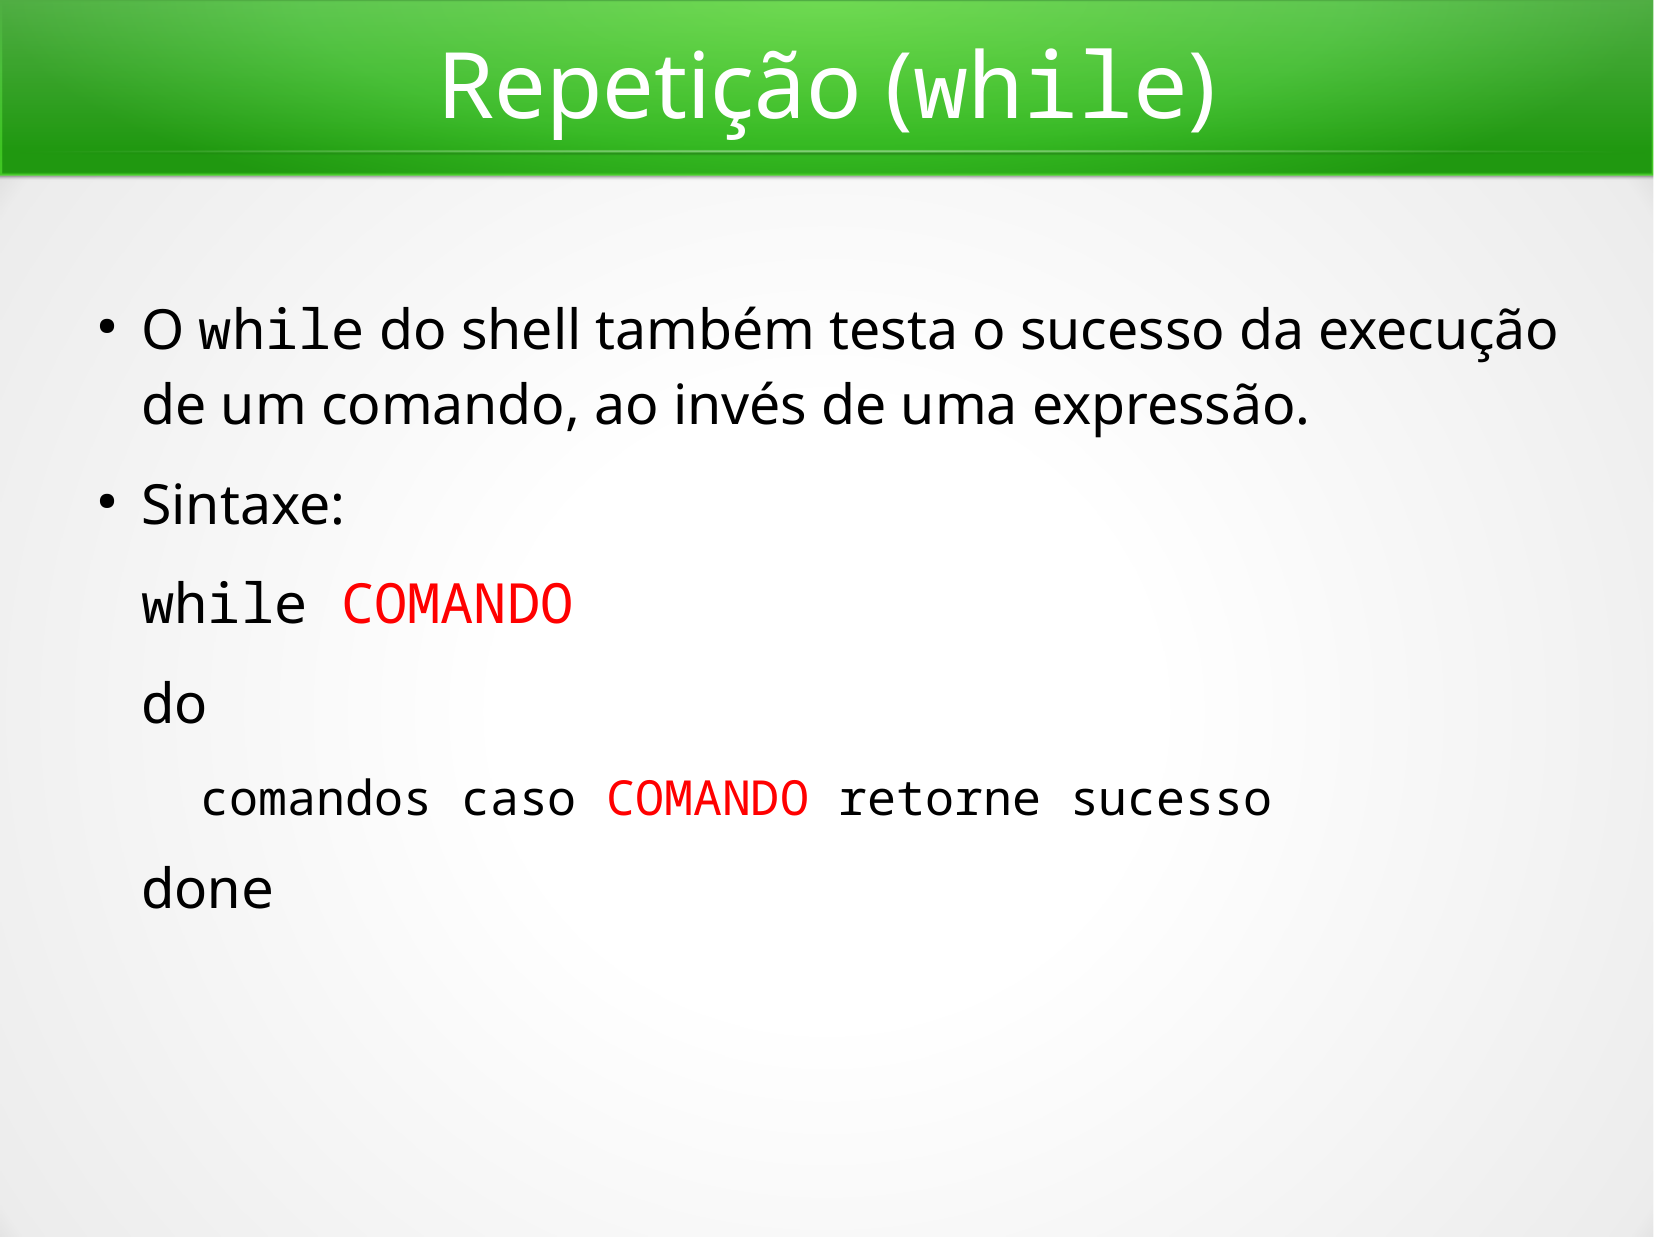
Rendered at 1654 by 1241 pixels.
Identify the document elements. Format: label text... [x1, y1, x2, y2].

picture [0, 0, 1654, 1237]
title Repetição (while) [82, 11, 1571, 154]
list O while do shell também testa o sucesso da execução de um comando, ao invés de uma expressão. Sintaxe: while COMANDO do comandos caso COMANDO retorne sucesso done [82, 290, 1571, 1010]
